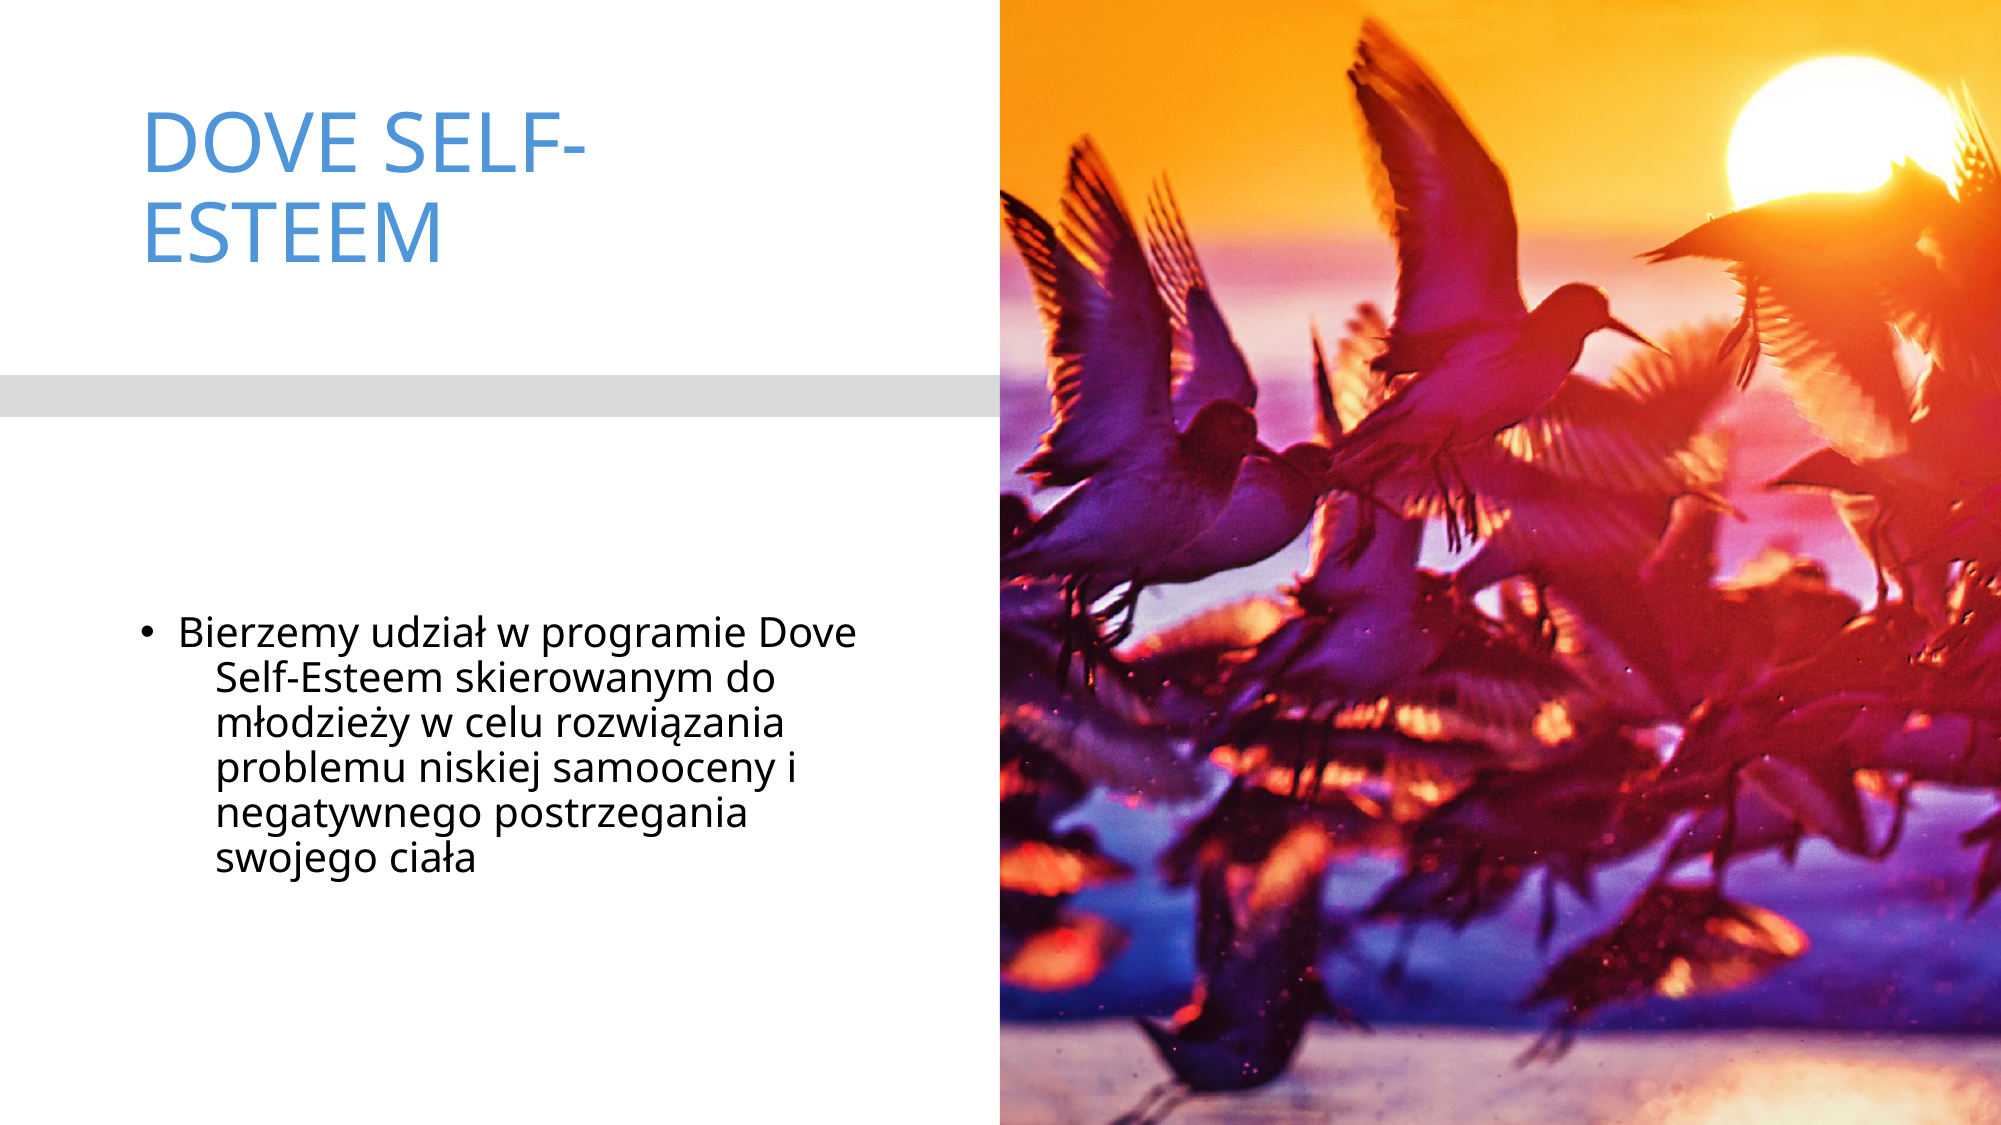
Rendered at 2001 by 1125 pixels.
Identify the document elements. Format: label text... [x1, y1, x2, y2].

list Bierzemy udział w programie Dove Self-Esteem skierowanym do młodzieży w celu rozwiązania problemu niskiej samooceny i negatywnego postrzegania swojego ciała [124, 450, 888, 1043]
title DOVE SELF-ESTEEM [124, 57, 888, 324]
picture [999, 0, 2000, 1125]
text_box [0, 0, 999, 1125]
